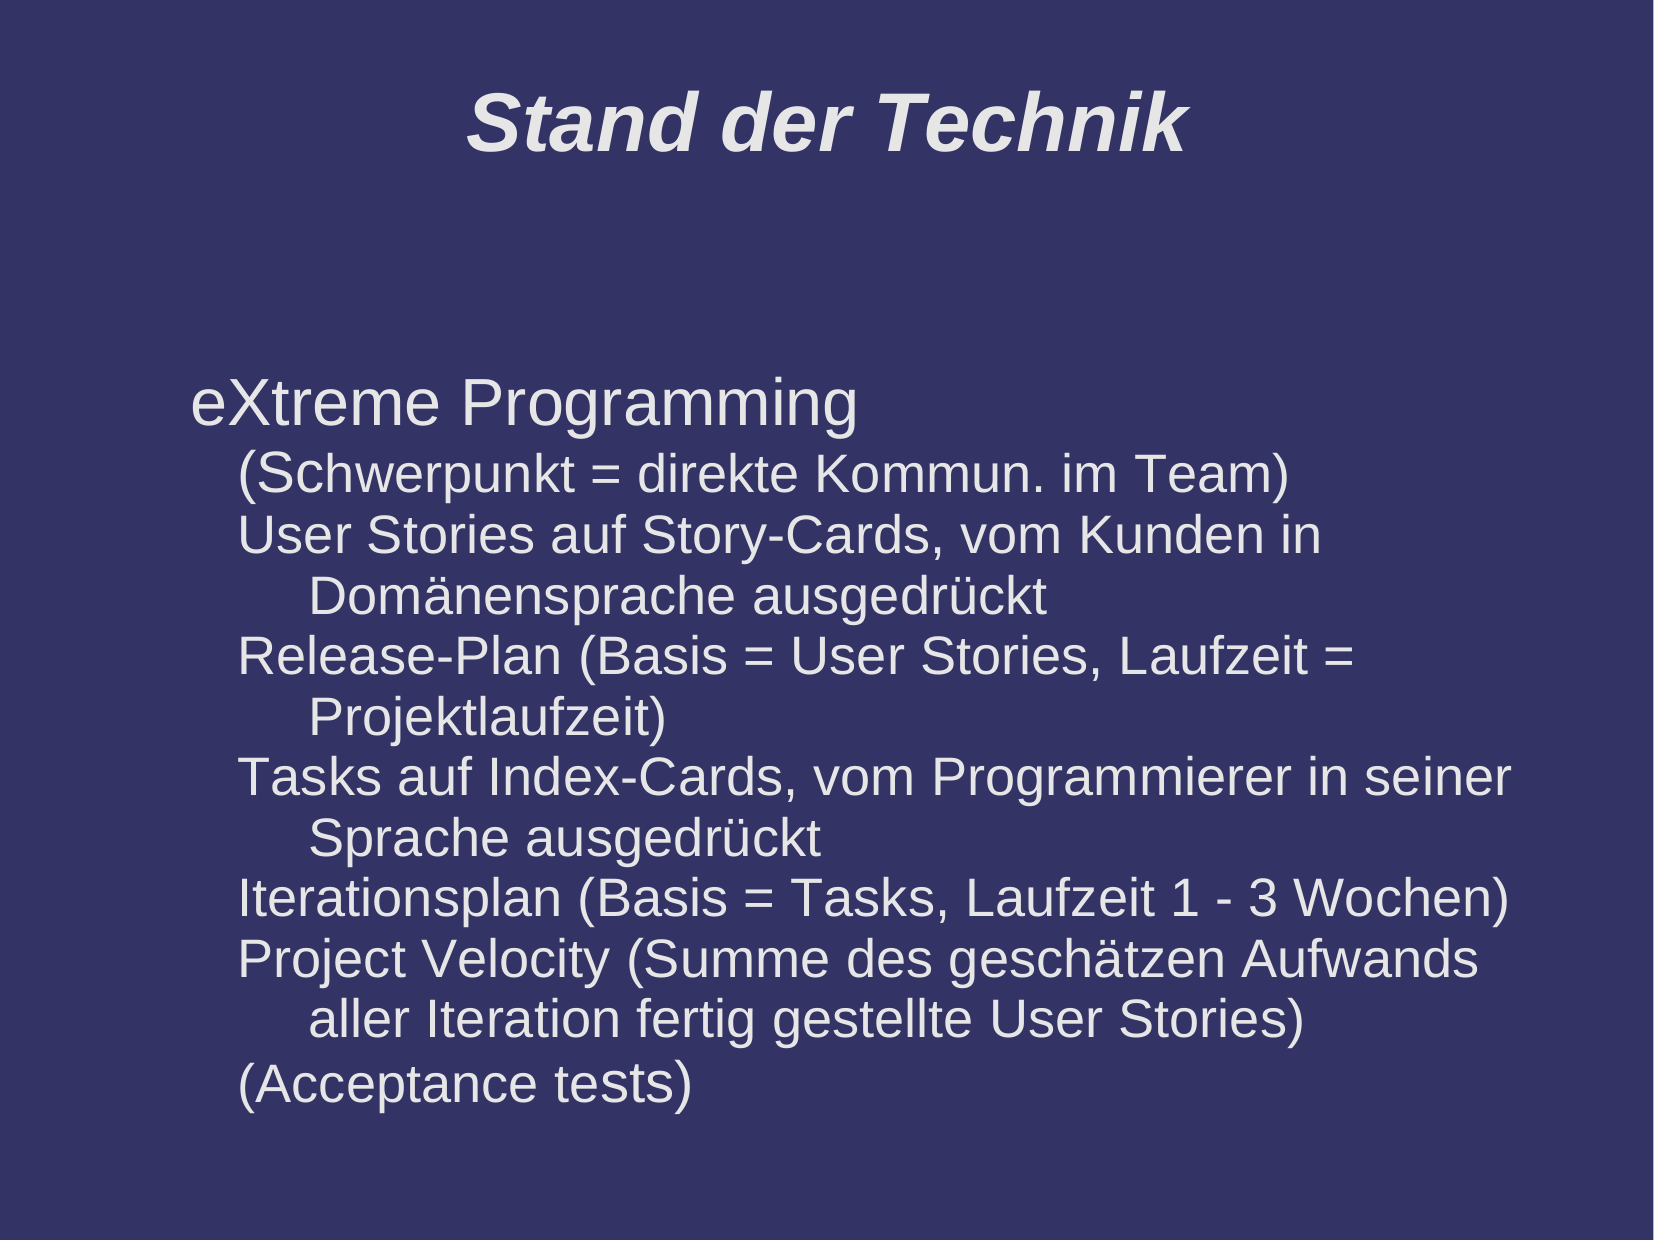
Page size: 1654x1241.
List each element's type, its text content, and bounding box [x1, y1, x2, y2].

list eXtreme Programming (Schwerpunkt = direkte Kommun. im Team) User Stories auf Story-Cards, vom Kunden in Domänensprache ausgedrückt Release-Plan (Basis = User Stories, Laufzeit = Projektlaufzeit) Tasks auf Index-Cards, vom Programmierer in seiner Sprache ausgedrückt Iterationsplan (Basis = Tasks, Laufzeit 1 - 3 Wochen) Project Velocity (Summe des geschätzen Aufwands aller Iteration fertig gestellte User Stories) (Acceptance tests) [178, 364, 1570, 1175]
title Stand der Technik [121, 19, 1534, 227]
